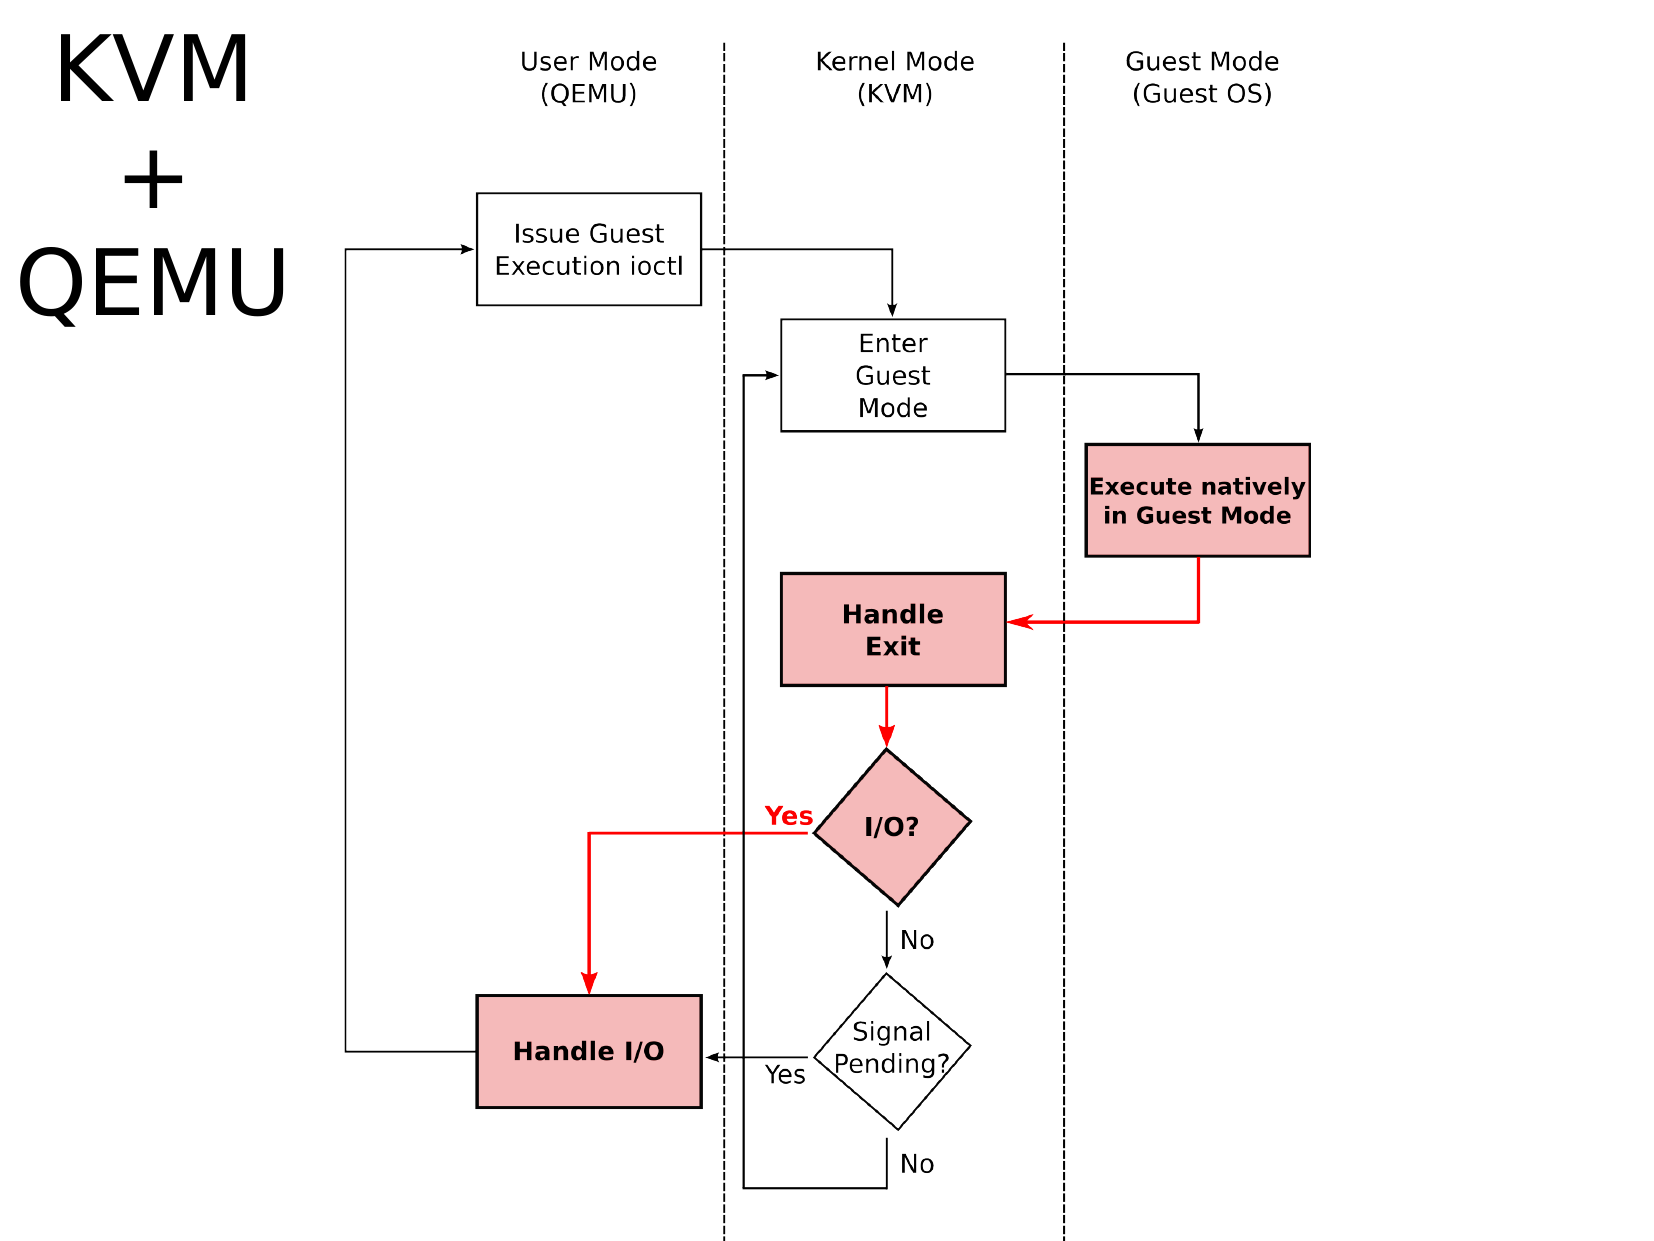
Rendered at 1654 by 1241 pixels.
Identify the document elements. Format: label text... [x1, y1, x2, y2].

picture [343, 41, 1311, 1241]
title KVM + QEMU [7, 16, 301, 338]
